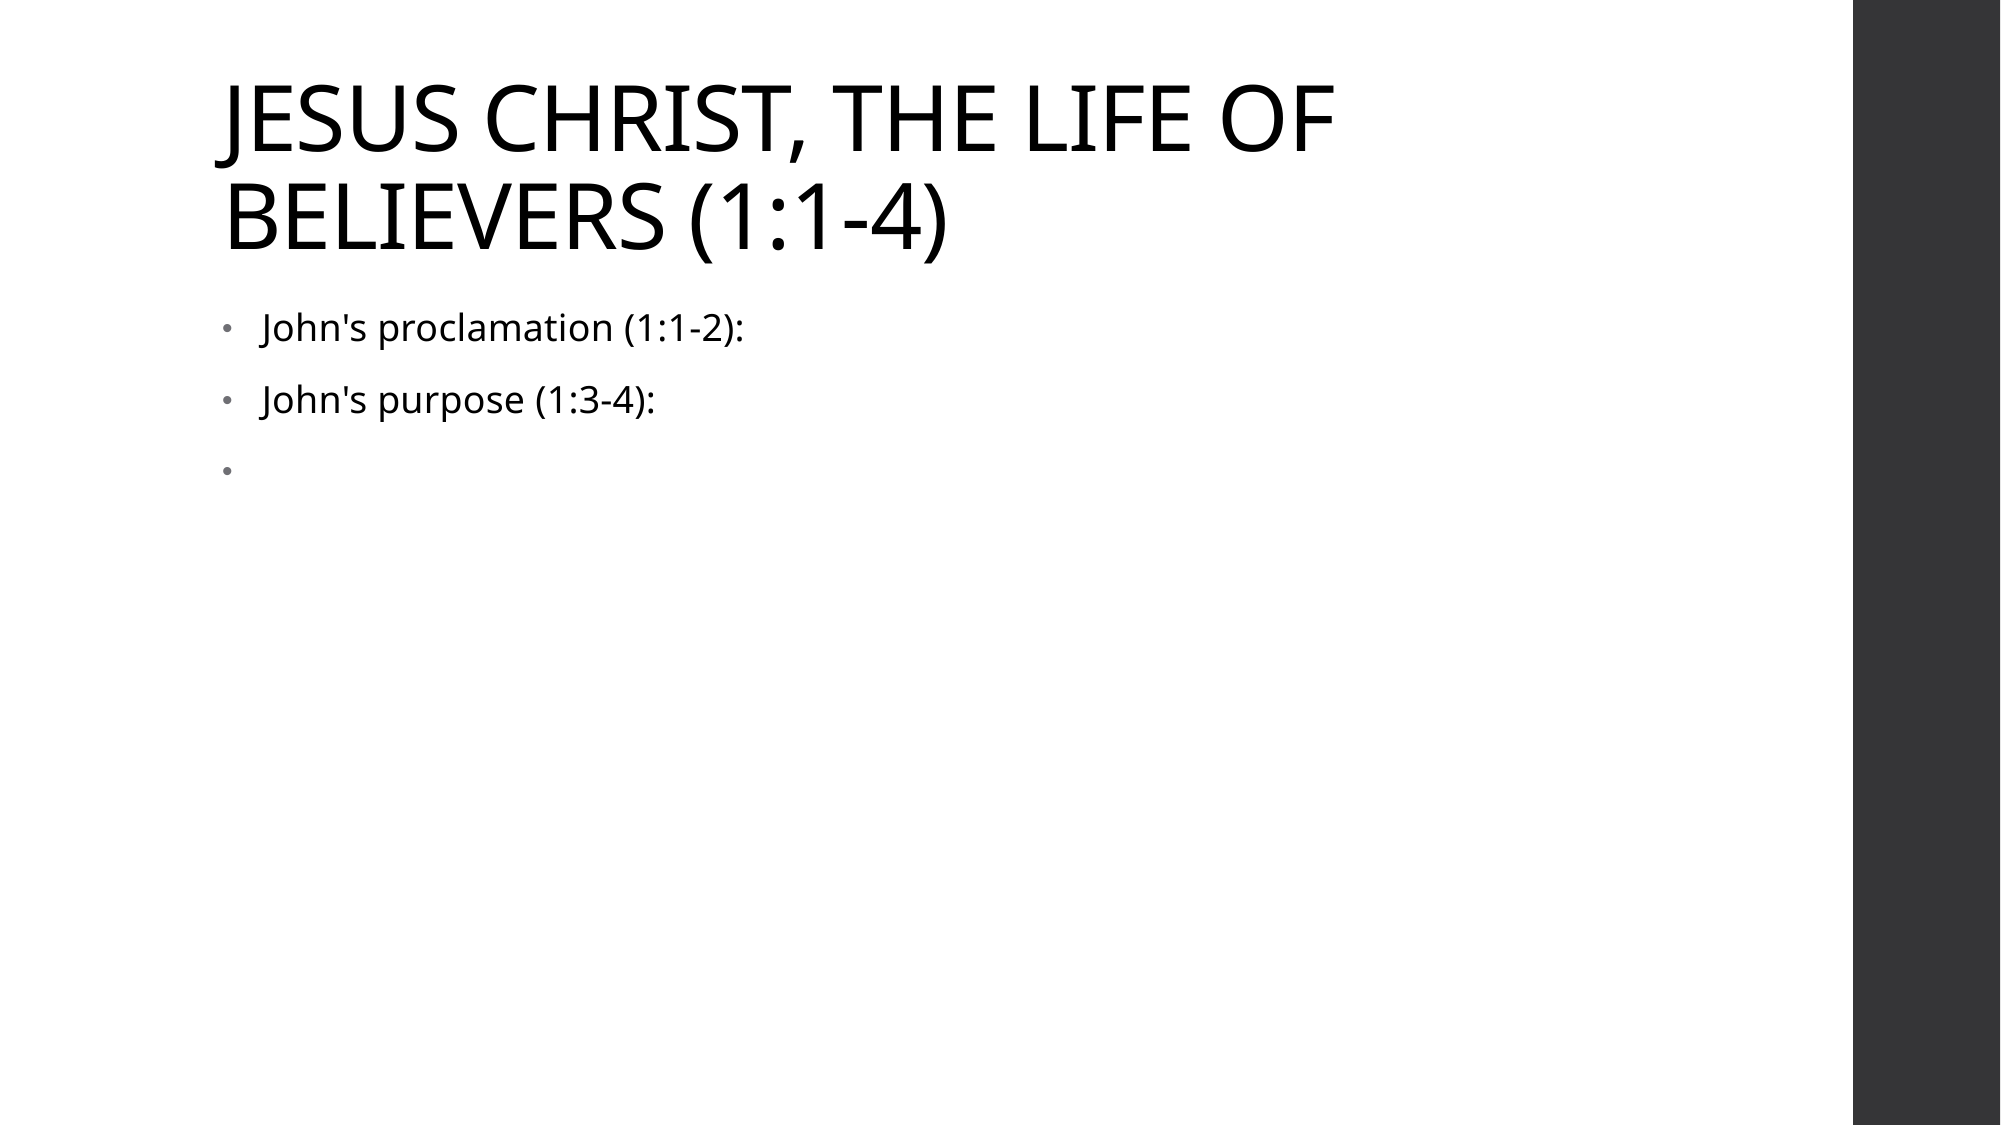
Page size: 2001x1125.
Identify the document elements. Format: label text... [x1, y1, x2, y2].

title JESUS CHRIST, THE LIFE OF BELIEVERS (1:1-4) [206, 60, 1797, 278]
list John's proclamation (1:1-2): John's purpose (1:3-4): [206, 299, 1617, 1014]
